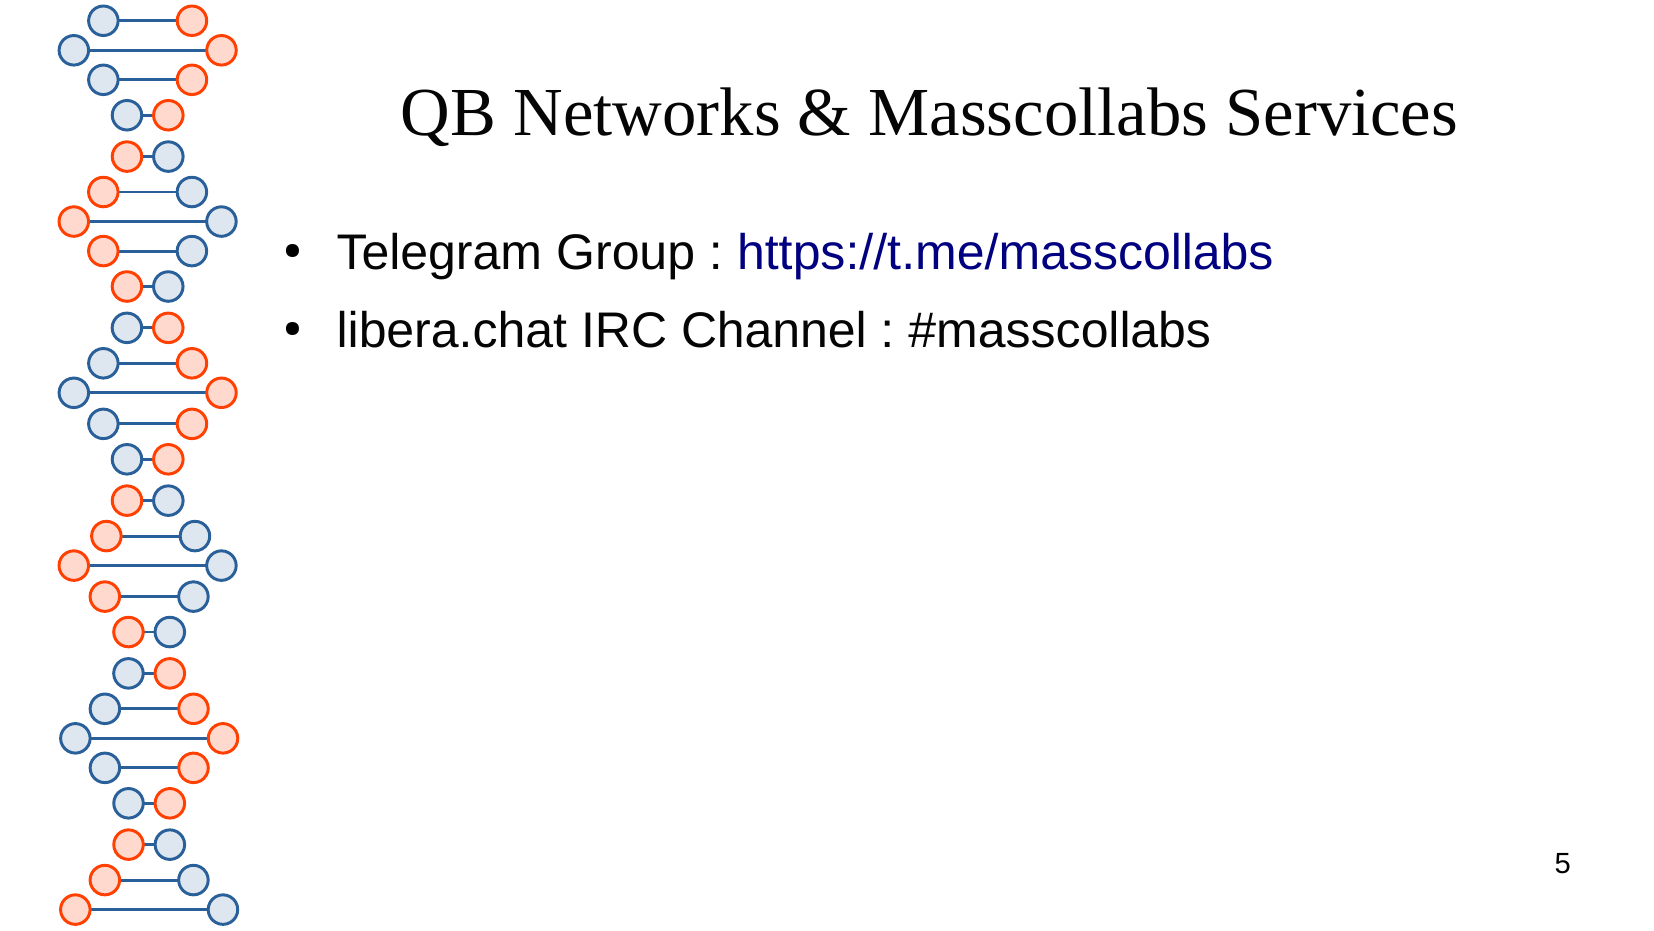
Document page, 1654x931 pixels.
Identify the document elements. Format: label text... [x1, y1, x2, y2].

title QB Networks & Masscollabs Services [265, 35, 1595, 189]
list Telegram Group : https://t.me/masscollabs libera.chat IRC Channel : #masscollabs [265, 224, 1595, 764]
